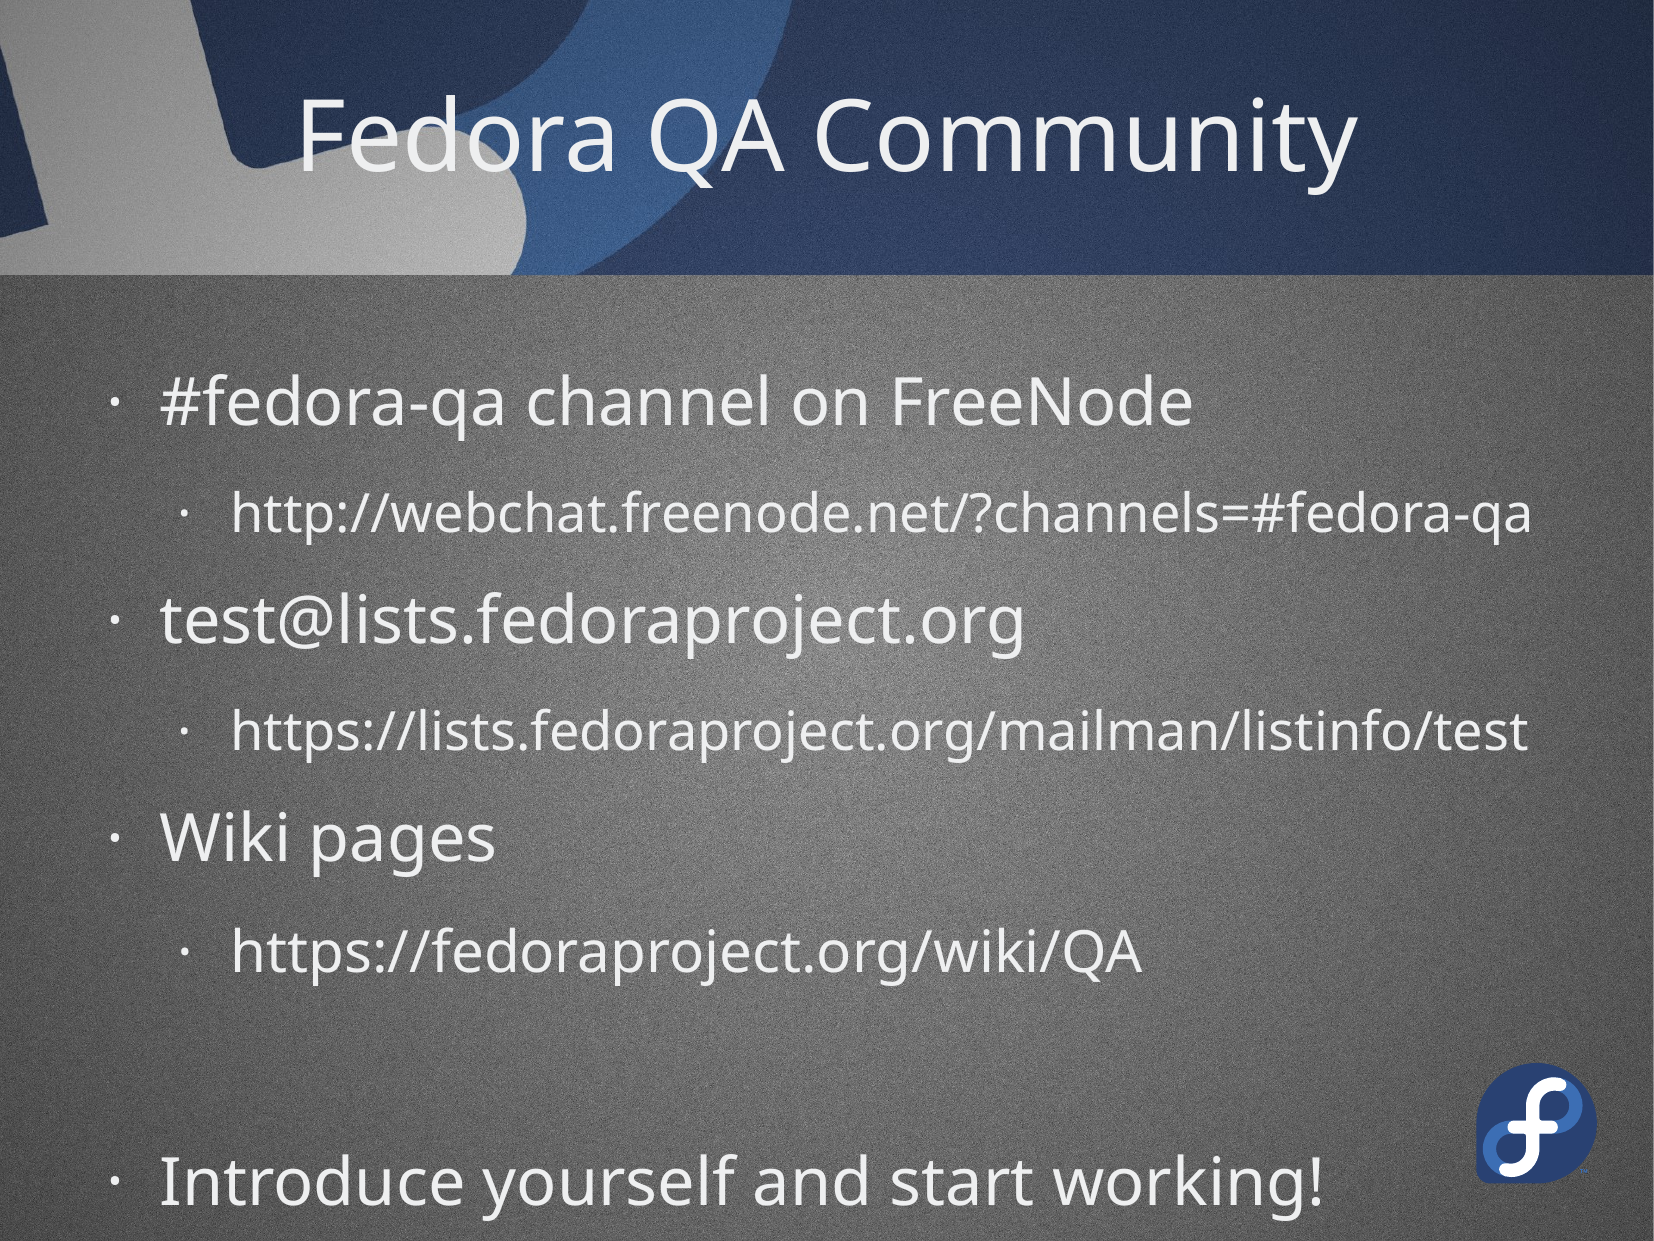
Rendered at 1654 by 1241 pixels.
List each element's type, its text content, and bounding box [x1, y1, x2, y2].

list #fedora-qa channel on FreeNode http://webchat.freenode.net/?channels=#fedora-qa test@lists.fedoraproject.org https://lists.fedoraproject.org/mailman/listinfo/test Wiki pages https://fedoraproject.org/wiki/QA Introduce yourself and start working! [88, 354, 1565, 1127]
title Fedora QA Community [88, 29, 1565, 237]
picture [0, 0, 1654, 1241]
